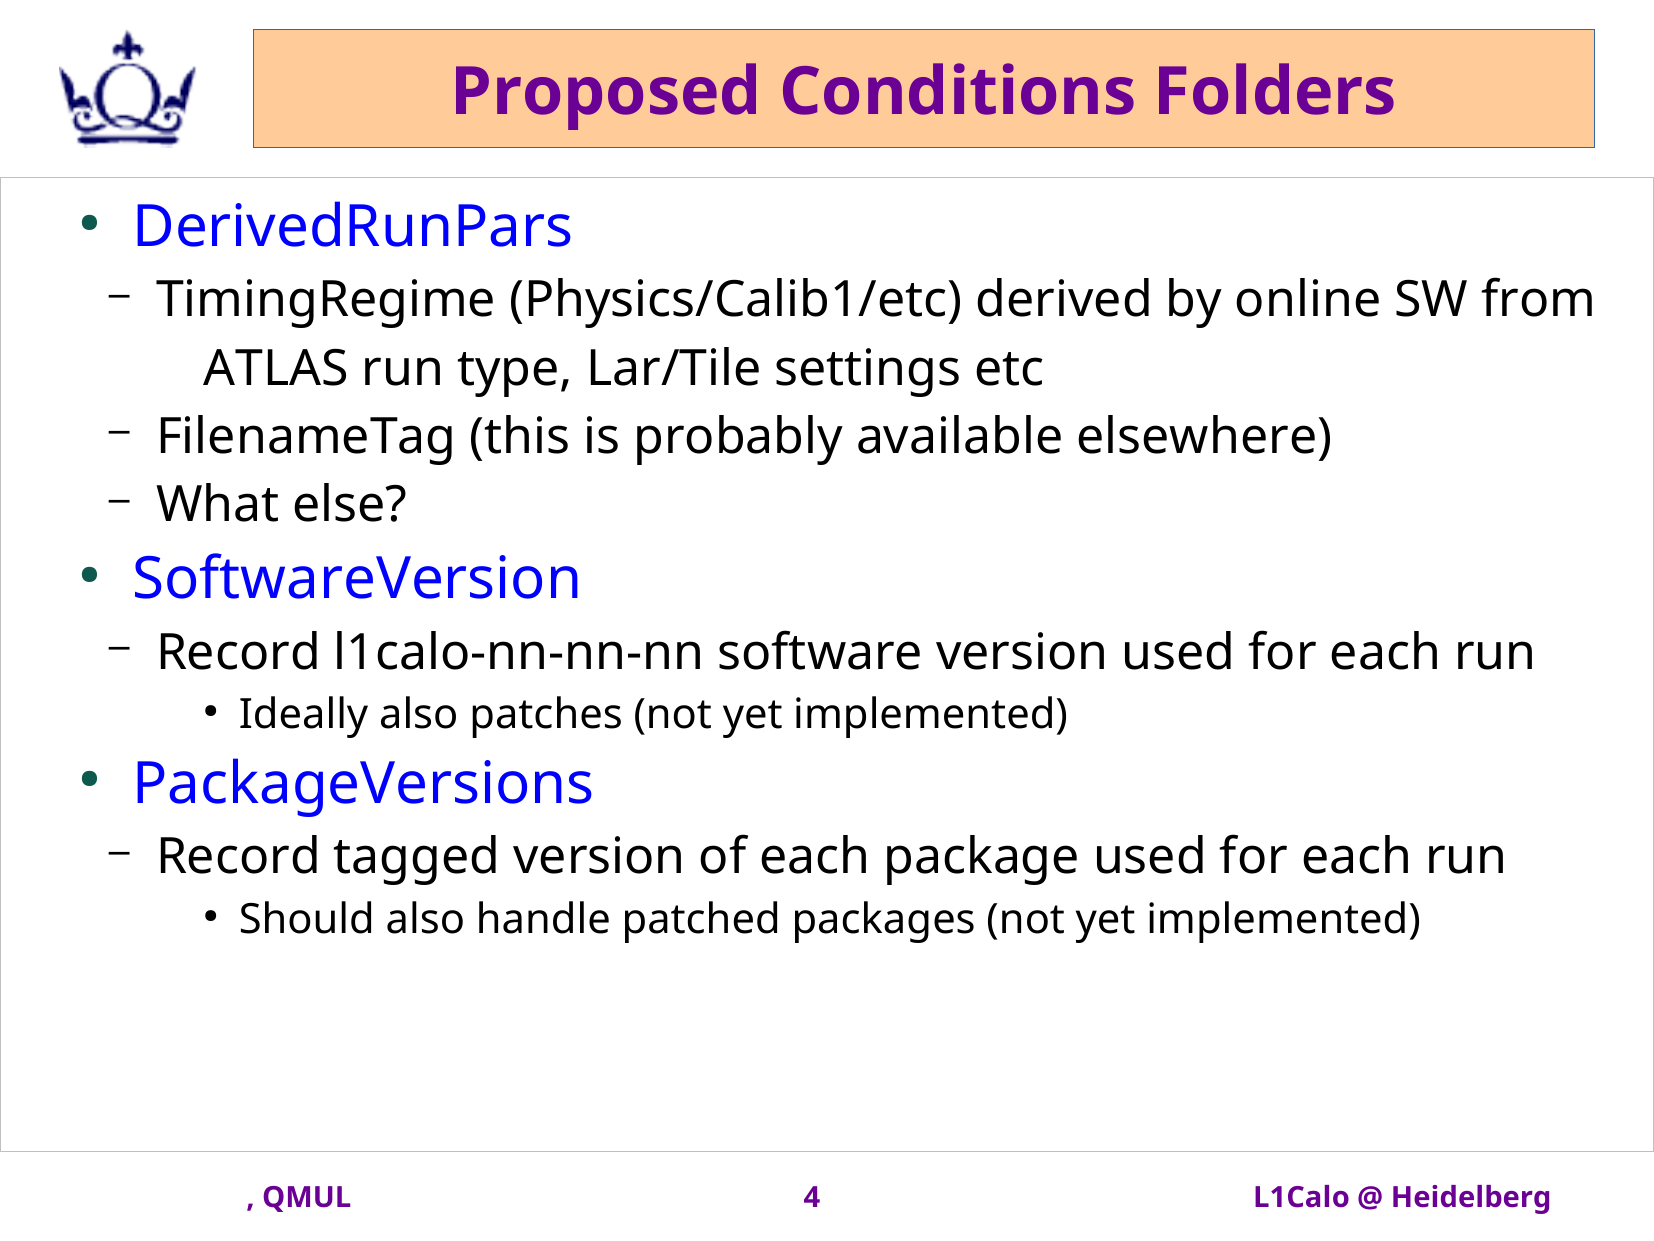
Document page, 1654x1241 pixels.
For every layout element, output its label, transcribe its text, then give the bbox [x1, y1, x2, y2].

title Proposed Conditions Folders [253, 29, 1595, 148]
list DerivedRunPars TimingRegime (Physics/Calib1/etc) derived by online SW from ATLAS run type, Lar/Tile settings etc FilenameTag (this is probably available elsewhere) What else? SoftwareVersion Record l1calo-nn-nn-nn software version used for each run Ideally also patches (not yet implemented) PackageVersions Record tagged version of each package used for each run Should also handle patched packages (not yet implemented) [61, 184, 1605, 962]
picture [59, 29, 200, 148]
